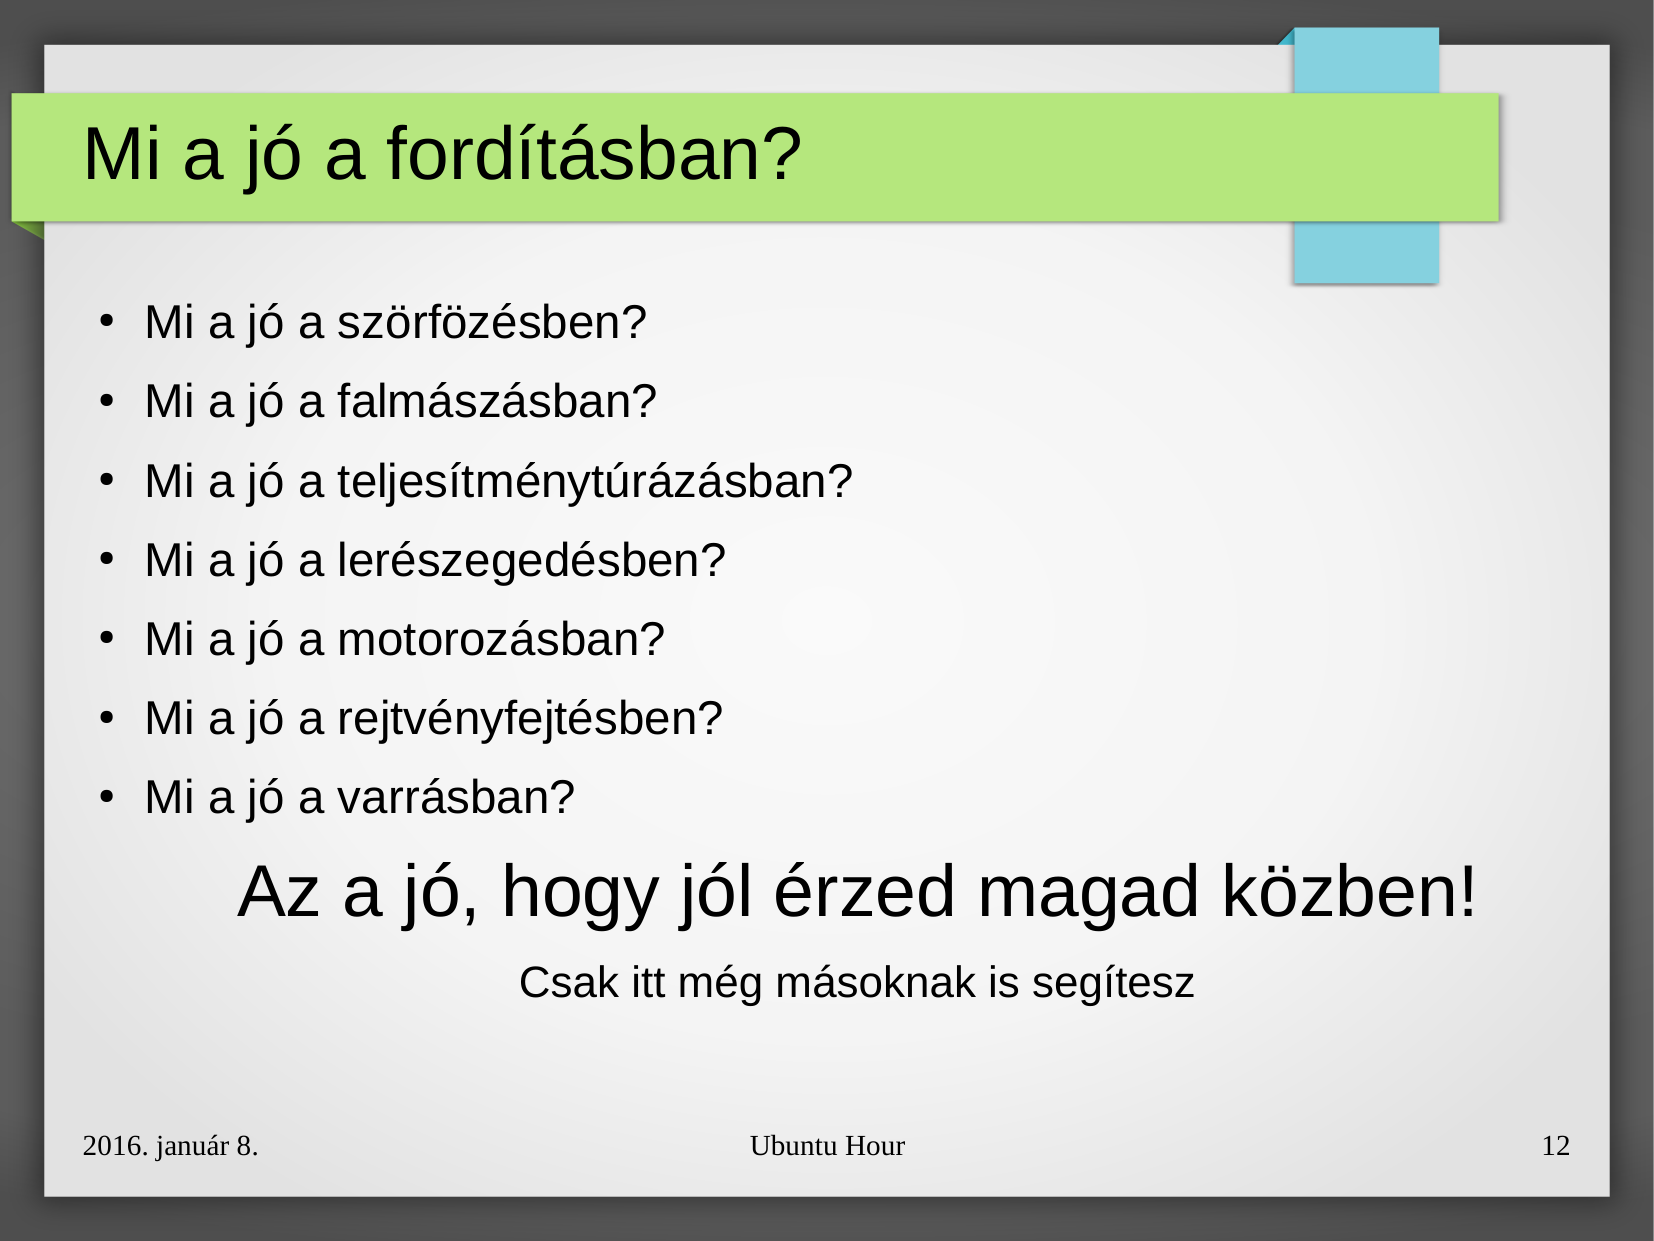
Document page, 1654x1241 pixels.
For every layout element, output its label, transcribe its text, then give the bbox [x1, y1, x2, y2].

title Mi a jó a fordításban? [82, 94, 1264, 213]
list Mi a jó a szörfözésben? Mi a jó a falmászásban? Mi a jó a teljesítménytúrázásban? Mi a jó a lerészegedésben? Mi a jó a motorozásban? Mi a jó a rejtvényfejtésben? Mi a jó a varrásban? Az a jó, hogy jól érzed magad közben! Csak itt még másoknak is segítesz [82, 295, 1571, 1015]
picture [0, 0, 1654, 1241]
